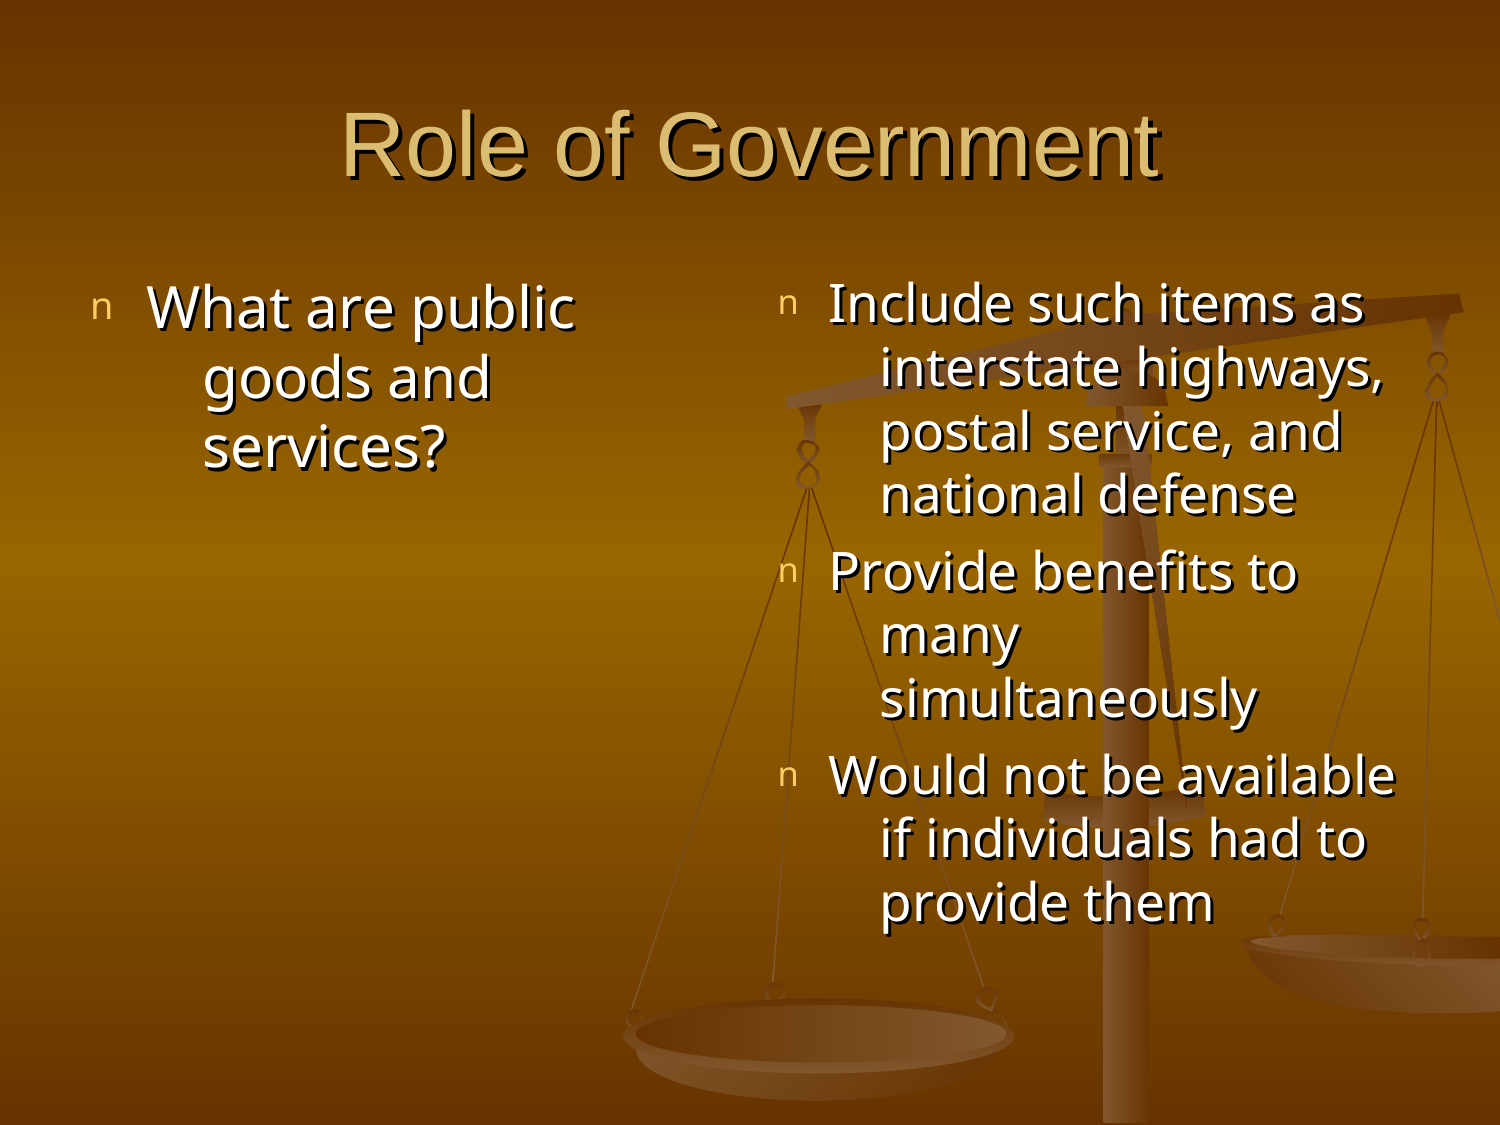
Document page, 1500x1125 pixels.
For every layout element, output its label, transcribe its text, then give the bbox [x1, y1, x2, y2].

list Include such items as interstate highways, postal service, and national defense Provide benefits to many simultaneously Would not be available if individuals had to provide them [762, 262, 1426, 1006]
list What are public goods and services? [75, 262, 738, 1006]
title Role of Government [75, 45, 1426, 234]
